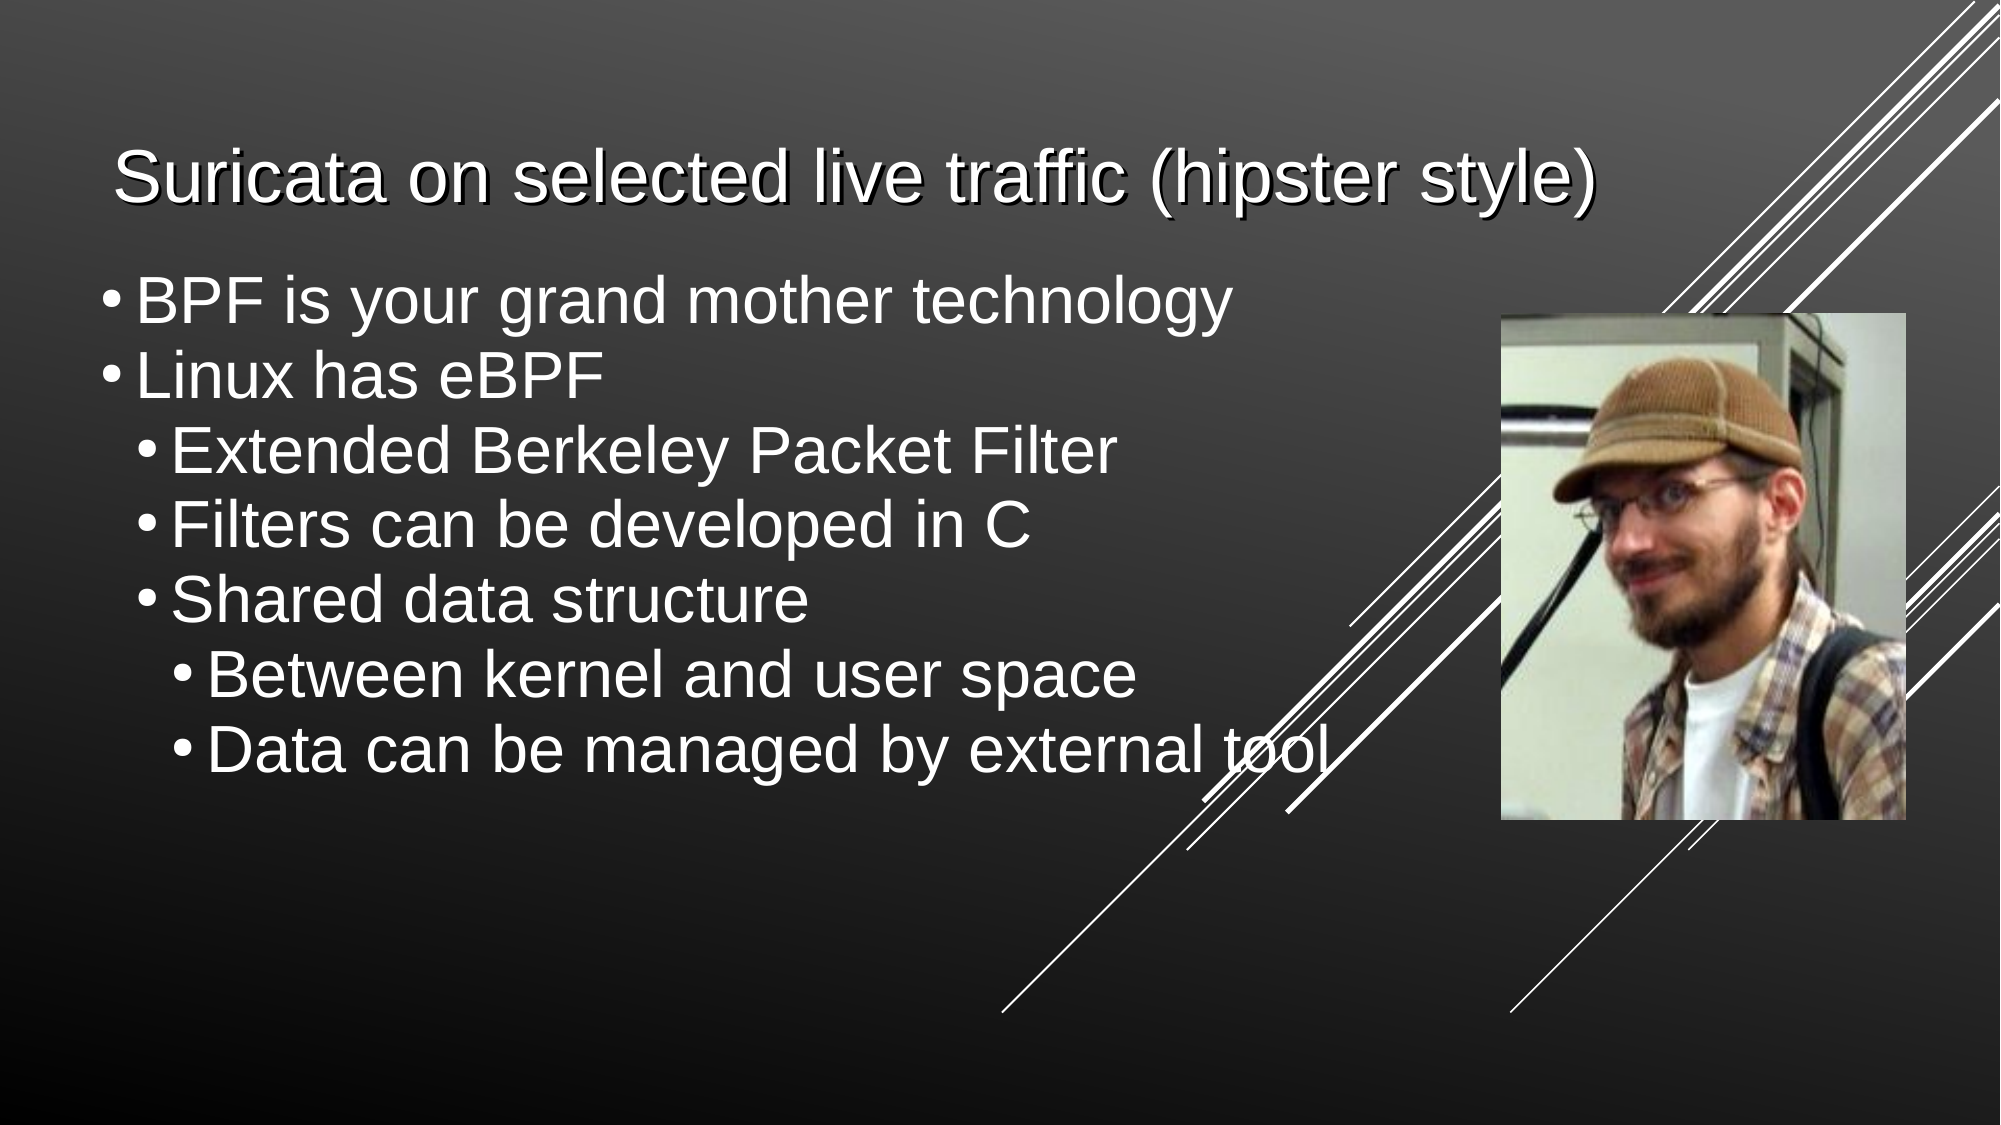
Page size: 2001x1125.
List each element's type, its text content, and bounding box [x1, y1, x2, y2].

title Suricata on selected live traffic (hipster style) [112, 112, 1621, 240]
picture [1501, 313, 1906, 820]
subtitle BPF is your grand mother technology Linux has eBPF Extended Berkeley Packet Filter Filters can be developed in C Shared data structure Between kernel and user space Data can be managed by external tool [99, 263, 1900, 916]
